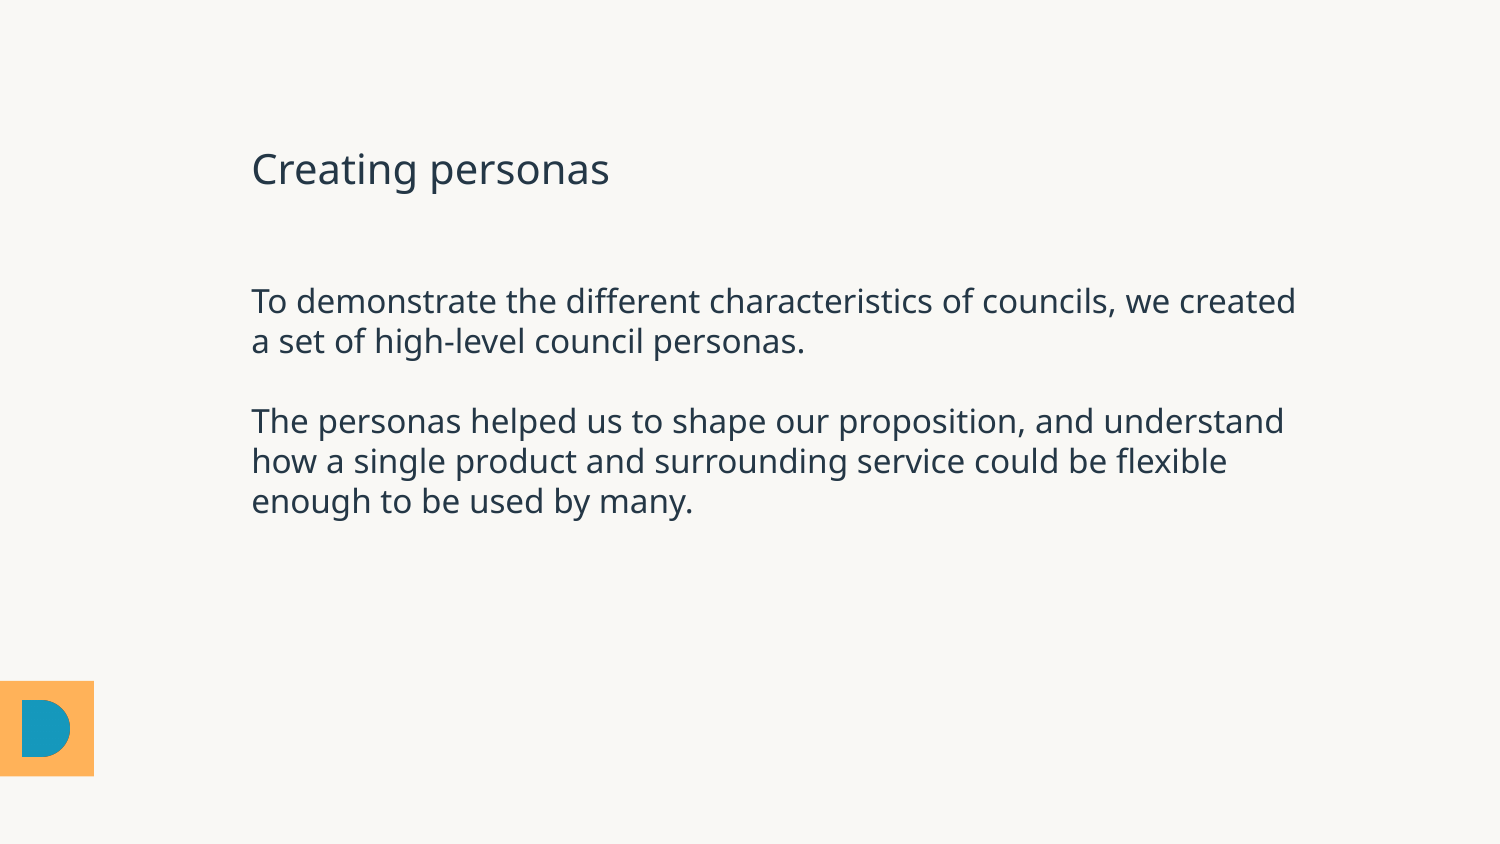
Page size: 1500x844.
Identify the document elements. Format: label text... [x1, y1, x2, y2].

list To demonstrate the different characteristics of councils, we created a set of high-level council personas. The personas helped us to shape our proposition, and understand how a single product and surrounding service could be flexible enough to be used by many. [236, 265, 1329, 681]
picture [22, 700, 70, 757]
title Creating personas [236, 118, 1329, 238]
